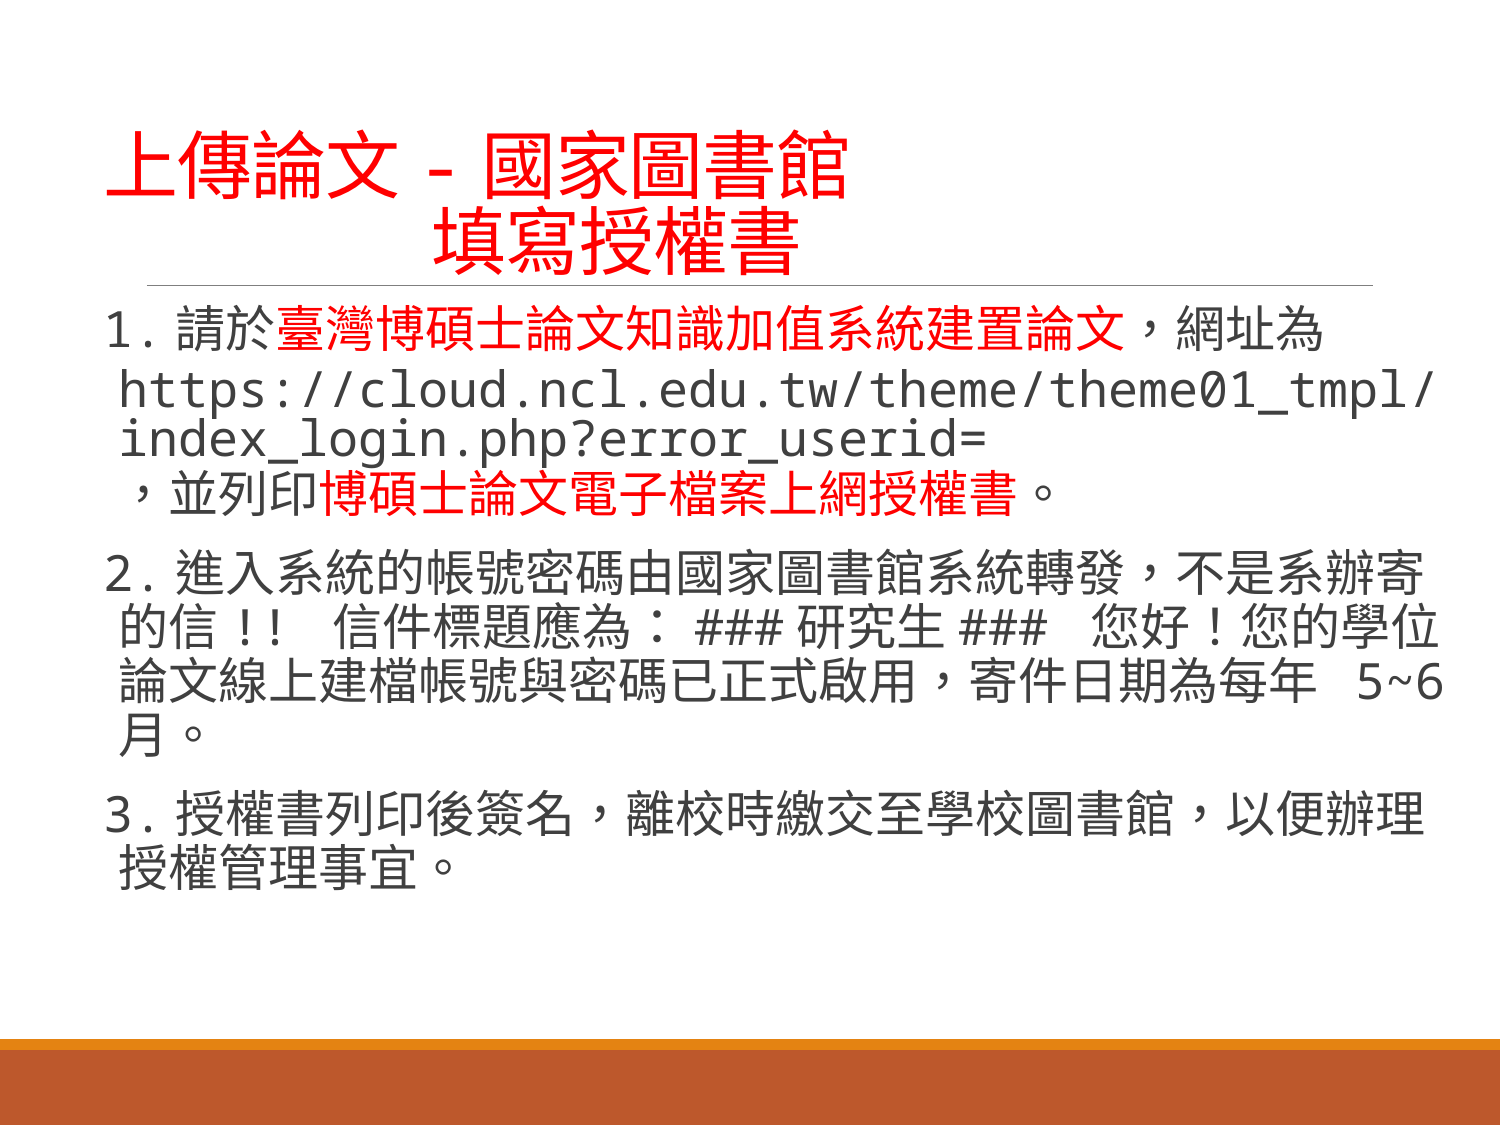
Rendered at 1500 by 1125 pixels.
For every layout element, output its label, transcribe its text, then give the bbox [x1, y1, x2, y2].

title 上傳論文-國家圖書館 填寫授權書 [88, 54, 1447, 293]
list 1.請於臺灣博碩士論文知識加值系統建置論文，網址為https://cloud.ncl.edu.tw/theme/theme01_tmpl/index_login.php?error_userid=，並列印博碩士論文電子檔案上網授權書。 2.進入系統的帳號密碼由國家圖書館系統轉發，不是系辦寄的信!! 信件標題應為：###研究生### 您好！您的學位論文線上建檔帳號與密碼已正式啟用，寄件日期為每年 5~6 月。 3.授權書列印後簽名，離校時繳交至學校圖書館，以便辦理授權管理事宜。 [88, 296, 1447, 924]
